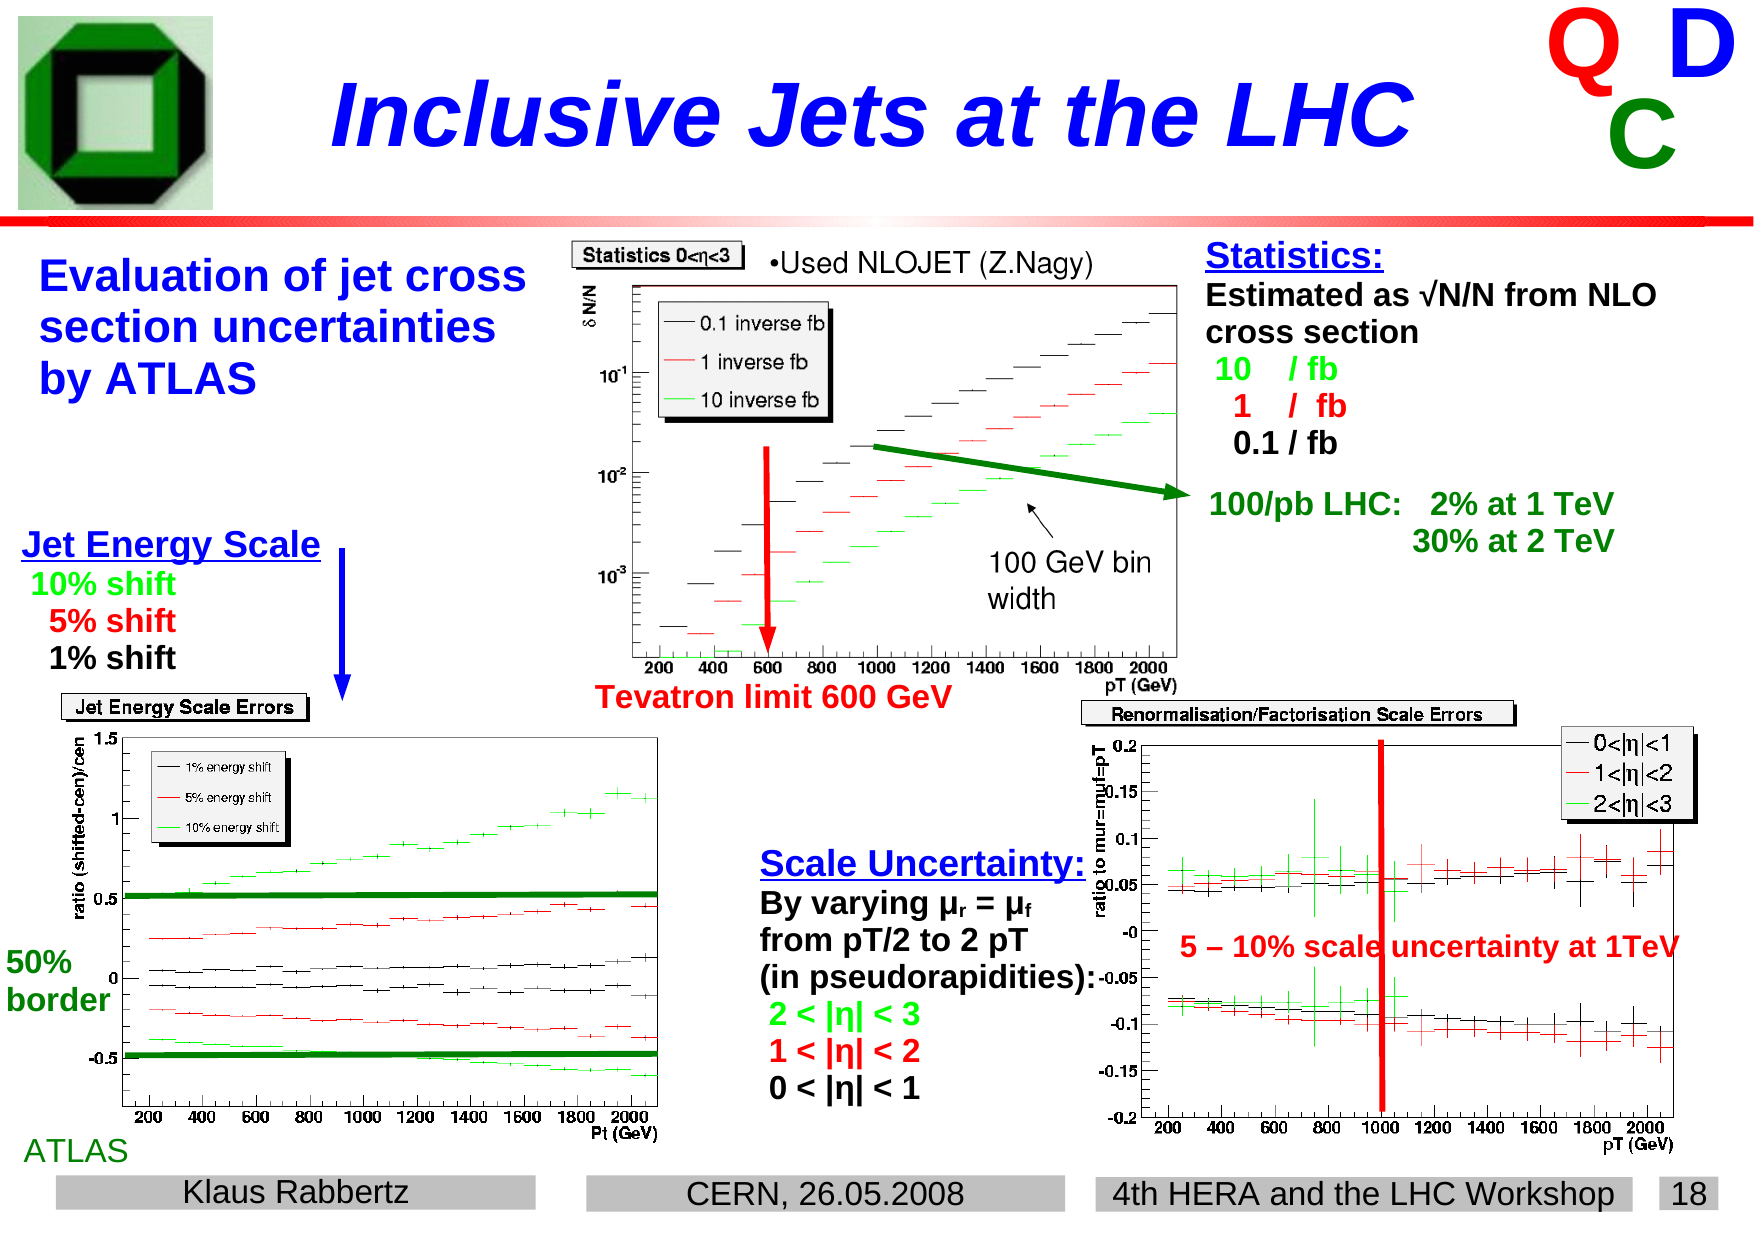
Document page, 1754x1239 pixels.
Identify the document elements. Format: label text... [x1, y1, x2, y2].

picture [18, 16, 213, 210]
text_box 5 – 10% scale uncertainty at 1TeV [1385, 917, 1681, 977]
text_box Jet Energy Scale 10% shift 5% shift 1% shift [9, 511, 334, 689]
text_box Evaluation of jet cross section uncertainties by ATLAS [26, 238, 542, 416]
title Inclusive Jets at the LHC [220, 27, 1525, 202]
text_box ATLAS [11, 1120, 142, 1182]
text_box 5 – 10% scale uncertainty at 1TeV [1168, 917, 1378, 977]
text_box 50% border [0, 932, 123, 1030]
text_box Scale Uncertainty: By varying μr = μf from pT/2 to 2 pT (in pseudorapidities): 2 < |η| < 3 1 < |η| < 2 0 < |η| < 1 [747, 830, 1109, 1130]
picture [55, 238, 1740, 1163]
text_box Statistics: Estimated as √N/N from NLO cross section 10 / fb 1 / fb 0.1 / fb [1193, 222, 1671, 474]
text_box Tevatron limit 600 GeV [583, 666, 966, 728]
text_box 100/pb LHC: 2% at 1 TeV 30% at 2 TeV [1197, 474, 1628, 572]
